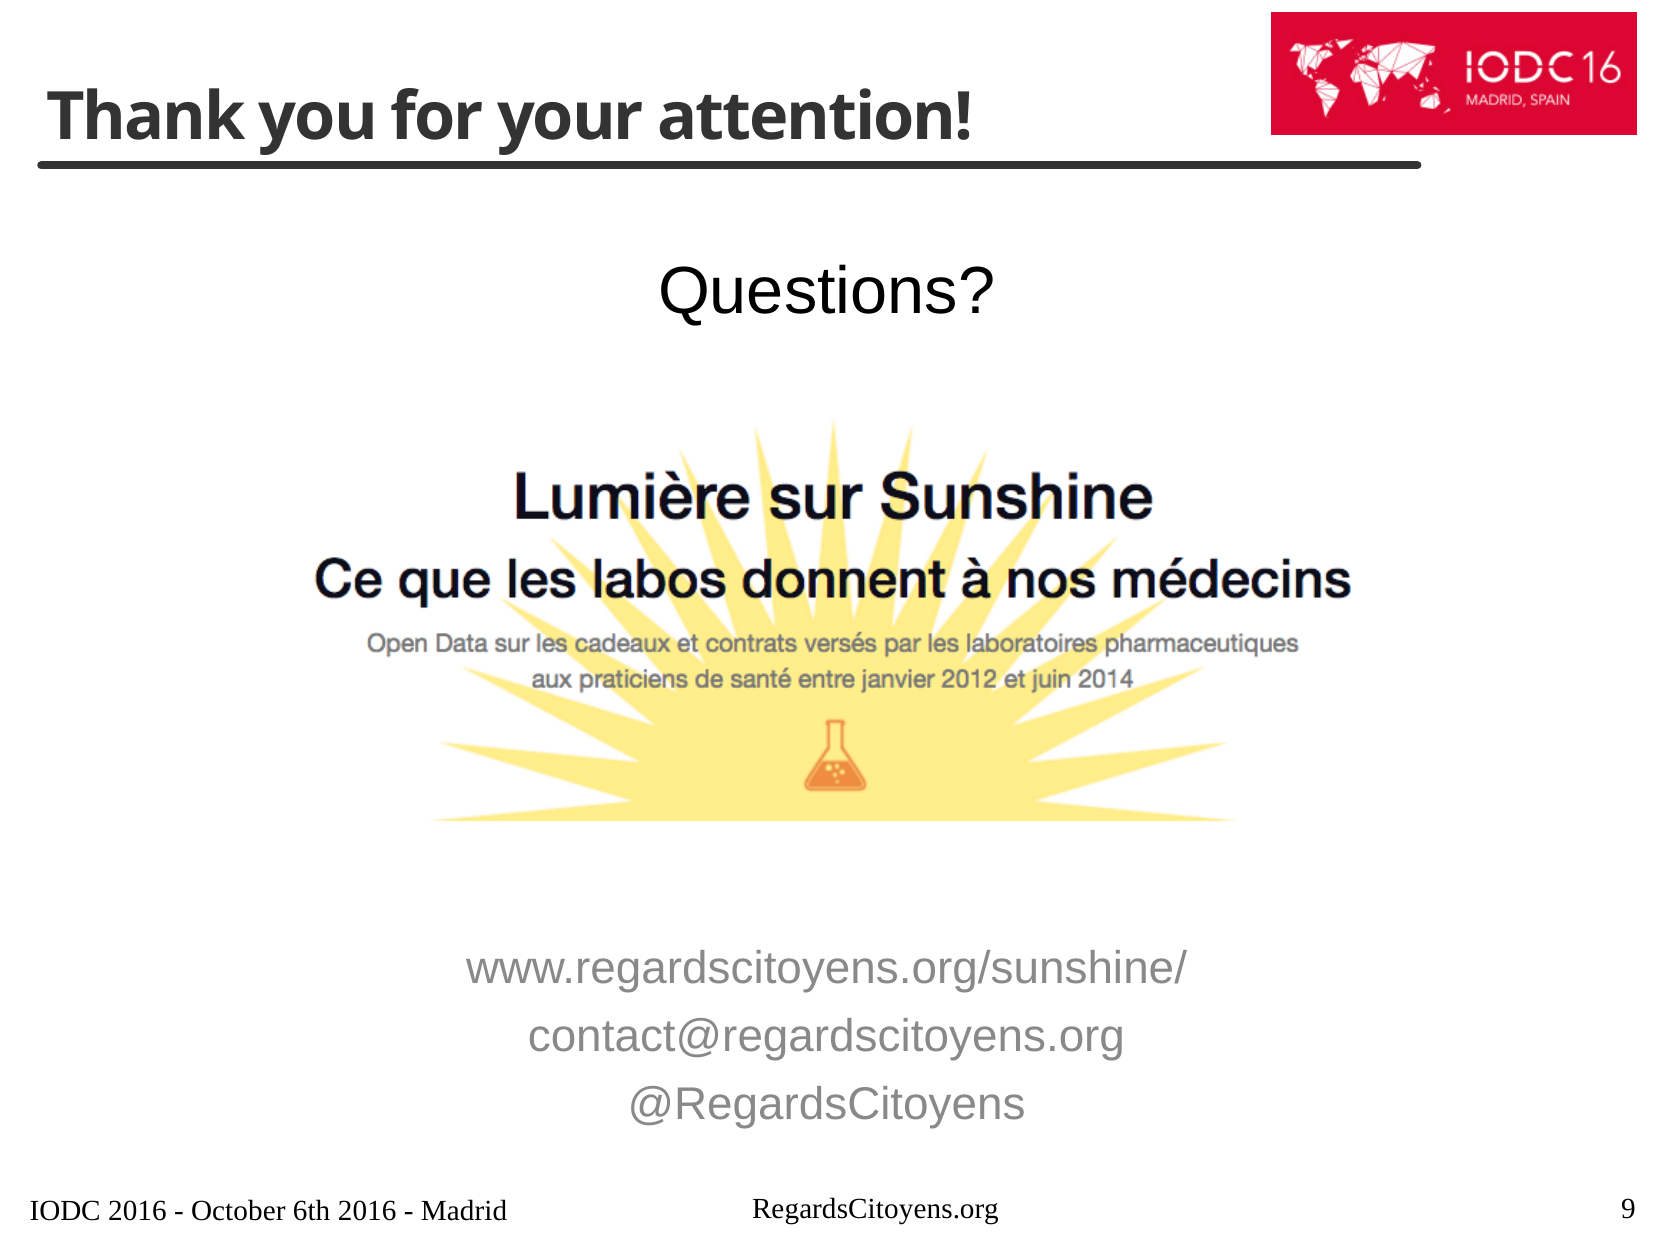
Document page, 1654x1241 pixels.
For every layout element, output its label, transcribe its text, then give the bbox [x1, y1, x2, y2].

subtitle Questions? www.regardscitoyens.org/sunshine/ contact@regardscitoyens.org @RegardsCitoyens [82, 248, 1571, 1134]
picture [1271, 12, 1637, 135]
picture [301, 406, 1365, 821]
title Thank you for your attention! [29, 37, 1518, 189]
